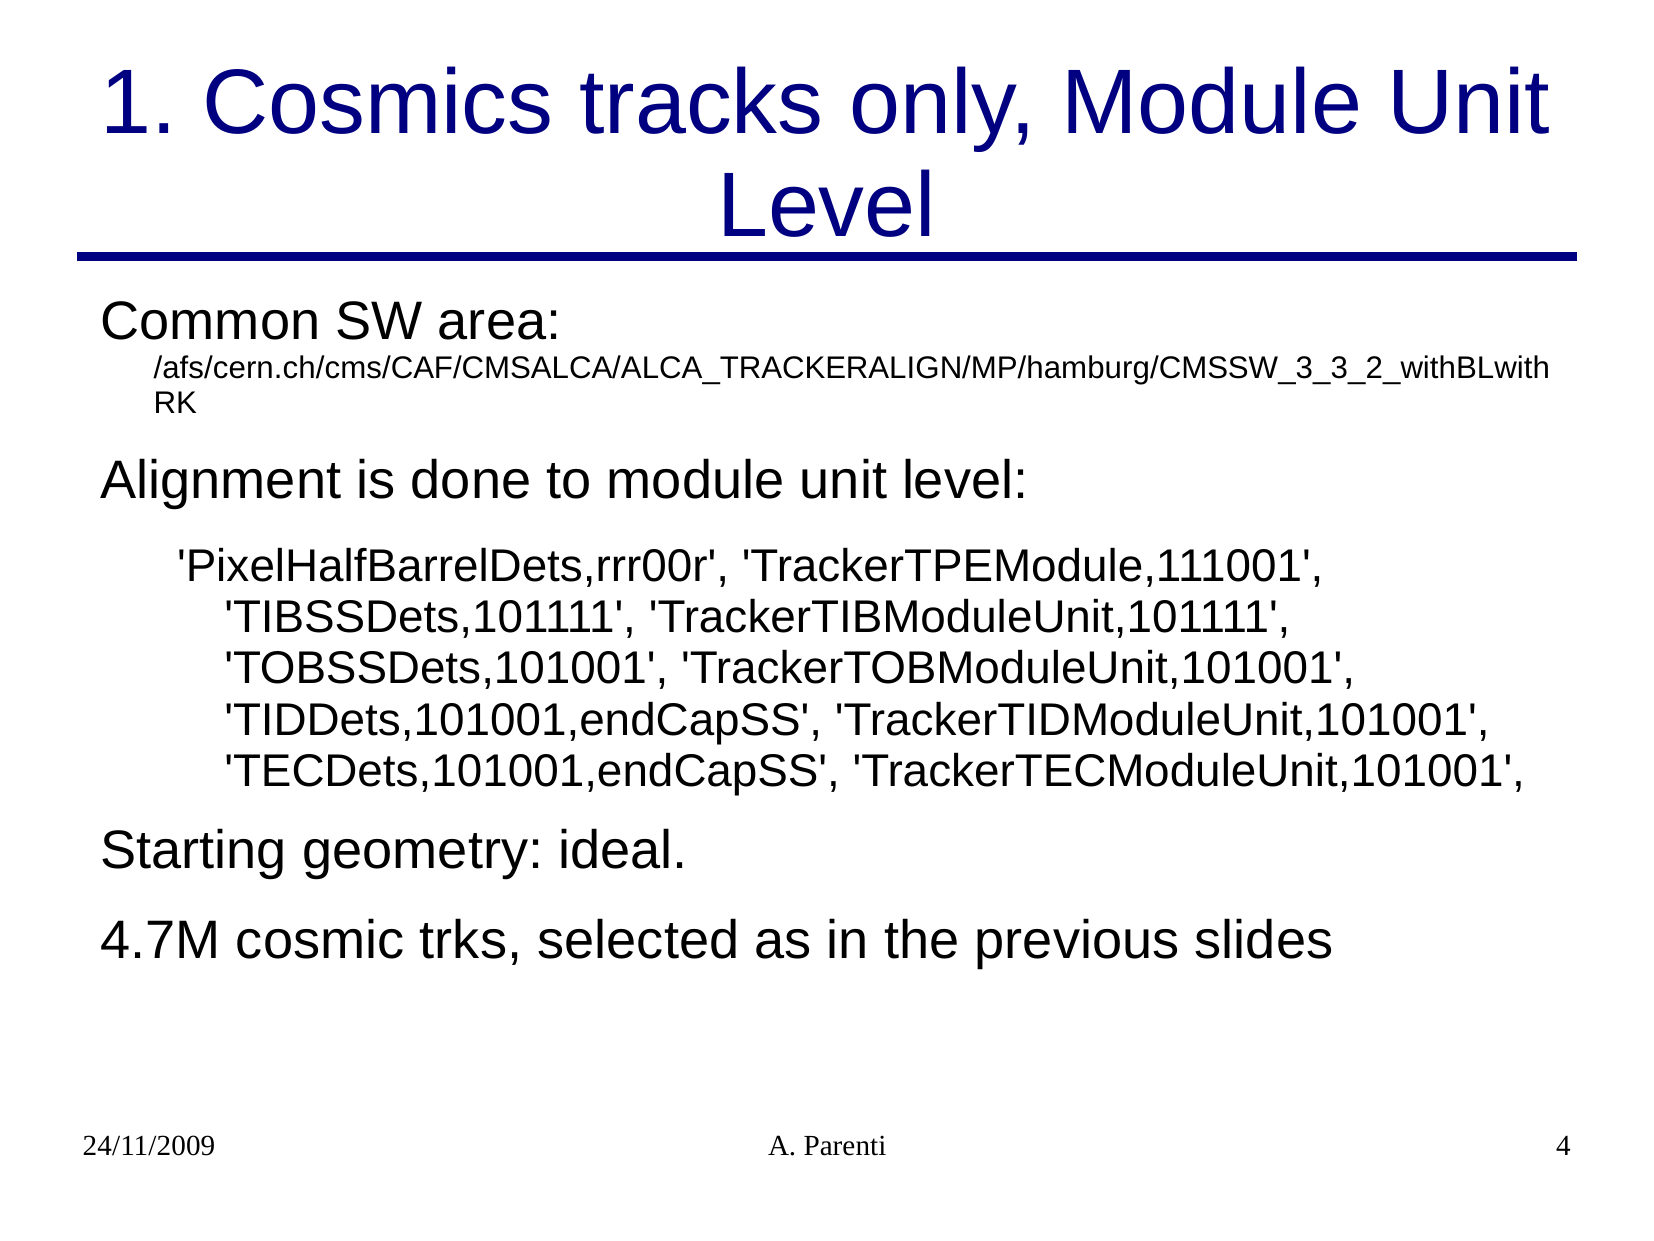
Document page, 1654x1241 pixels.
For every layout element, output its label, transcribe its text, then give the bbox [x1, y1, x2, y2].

list Common SW area: /afs/cern.ch/cms/CAF/CMSALCA/ALCA_TRACKERALIGN/MP/hamburg/CMSSW_3_3_2_withBLwithRK Alignment is done to module unit level: 'PixelHalfBarrelDets,rrr00r', 'TrackerTPEModule,111001', 'TIBSSDets,101111', 'TrackerTIBModuleUnit,101111', 'TOBSSDets,101001', 'TrackerTOBModuleUnit,101001', 'TIDDets,101001,endCapSS', 'TrackerTIDModuleUnit,101001', 'TECDets,101001,endCapSS', 'TrackerTECModuleUnit,101001', Starting geometry: ideal. 4.7M cosmic trks, selected as in the previous slides [82, 290, 1571, 1094]
title 1. Cosmics tracks only, Module Unit Level [82, 50, 1571, 256]
